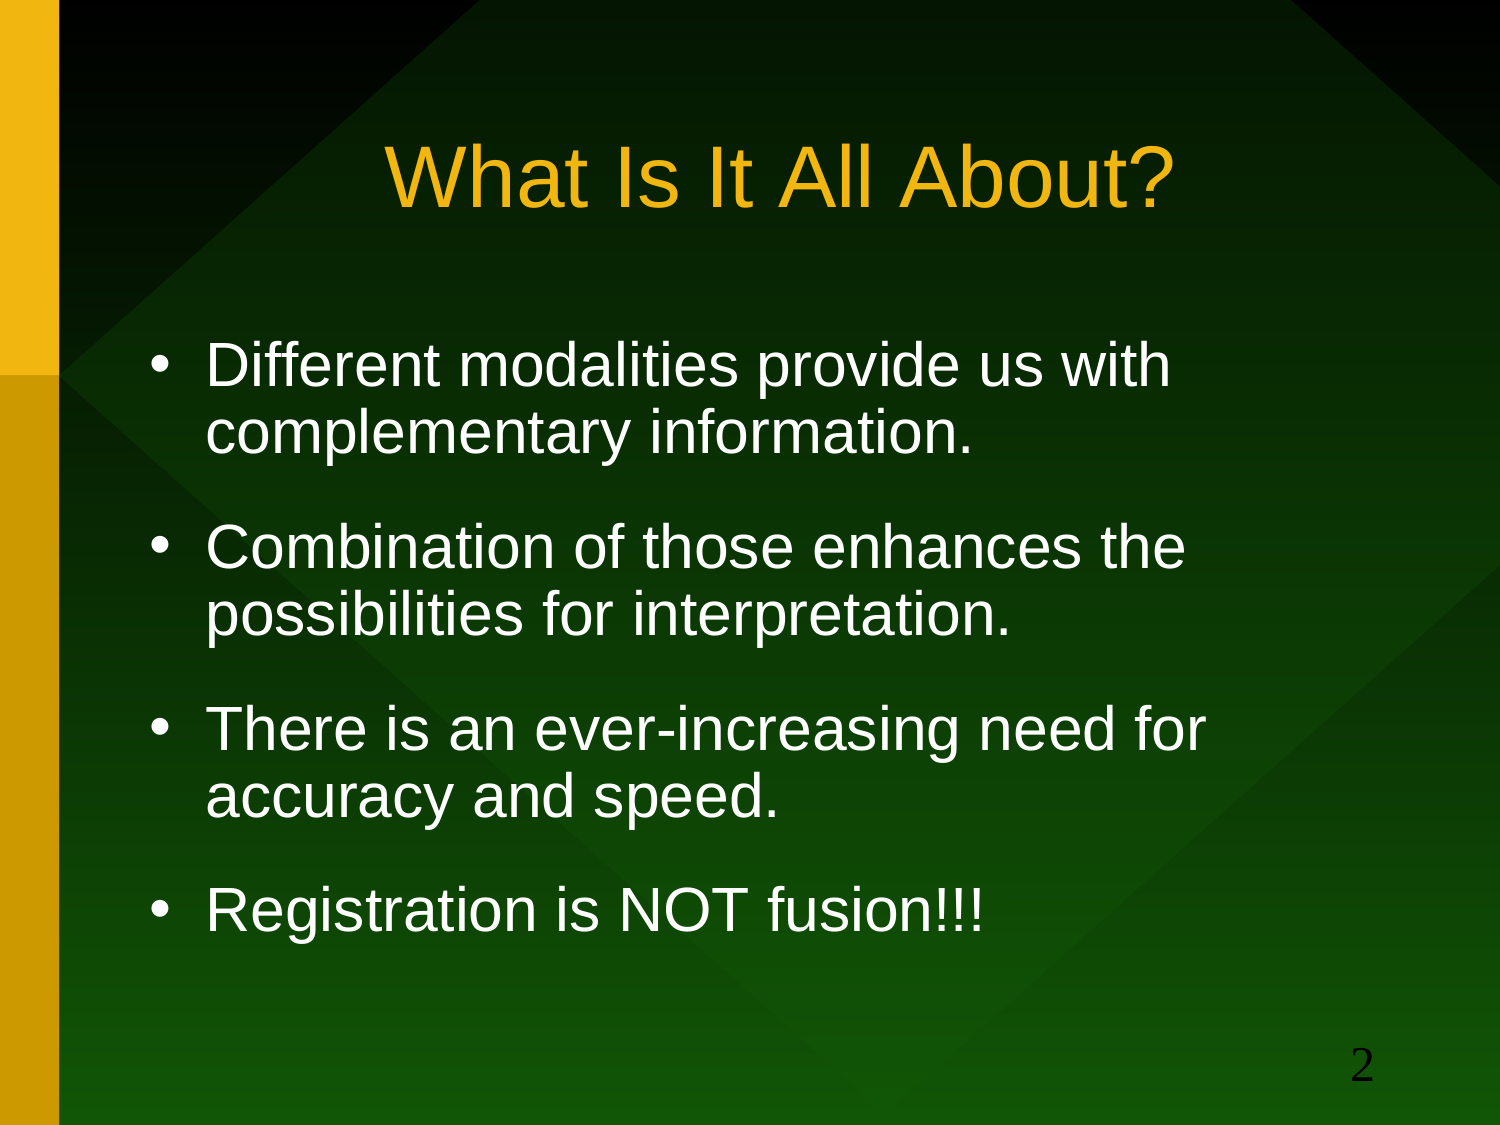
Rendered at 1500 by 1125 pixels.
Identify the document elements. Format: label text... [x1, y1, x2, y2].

list Different modalities provide us with complementary information. Combination of those enhances the possibilities for interpretation. There is an ever-increasing need for accuracy and speed. Registration is NOT fusion!!! [134, 324, 1416, 976]
title What Is It All About? [99, 87, 1463, 276]
